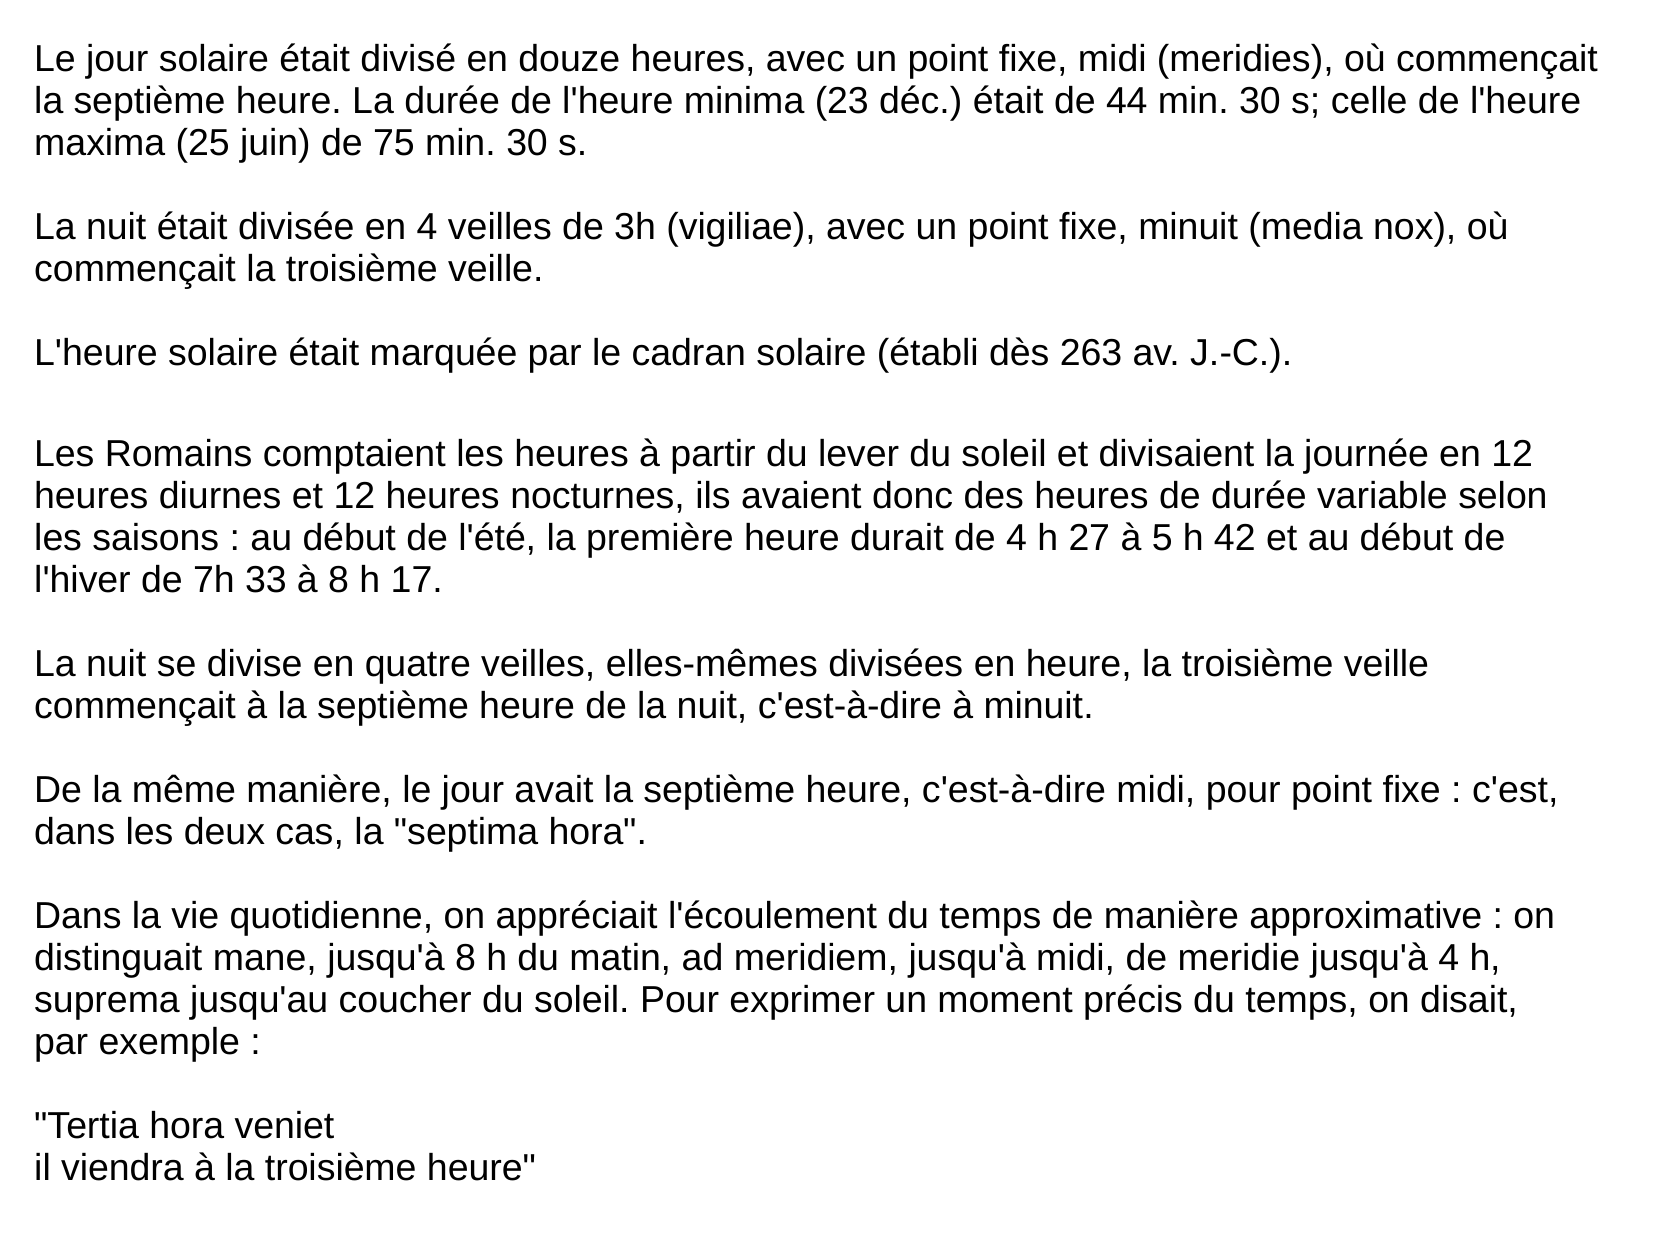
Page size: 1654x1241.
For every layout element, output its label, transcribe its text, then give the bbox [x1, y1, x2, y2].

text_box Les Romains comptaient les heures à partir du lever du soleil et divisaient la journée en 12 heures diurnes et 12 heures nocturnes, ils avaient donc des heures de durée variable selon les saisons : au début de l'été, la première heure durait de 4 h 27 à 5 h 42 et au début de l'hiver de 7h 33 à 8 h 17. La nuit se divise en quatre veilles, elles-mêmes divisées en heure, la troisième veille commençait à la septième heure de la nuit, c'est-à-dire à minuit. De la même manière, le jour avait la septième heure, c'est-à-dire midi, pour point fixe : c'est, dans les deux cas, la "septima hora". Dans la vie quotidienne, on appréciait l'écoulement du temps de manière approximative : on distinguait mane, jusqu'à 8 h du matin, ad meridiem, jusqu'à midi, de meridie jusqu'à 4 h, suprema jusqu'au coucher du soleil. Pour exprimer un moment précis du temps, on disait, par exemple : "Tertia hora veniet il viendra à la troisième heure" [19, 425, 1595, 1197]
text_box Le jour solaire était divisé en douze heures, avec un point fixe, midi (meridies), où commençait la septième heure. La durée de l'heure minima (23 déc.) était de 44 min. 30 s; celle de l'heure maxima (25 juin) de 75 min. 30 s. La nuit était divisée en 4 veilles de 3h (vigiliae), avec un point fixe, minuit (media nox), où commençait la troisième veille. L'heure solaire était marquée par le cadran solaire (établi dès 263 av. J.-C.). [19, 30, 1630, 567]
